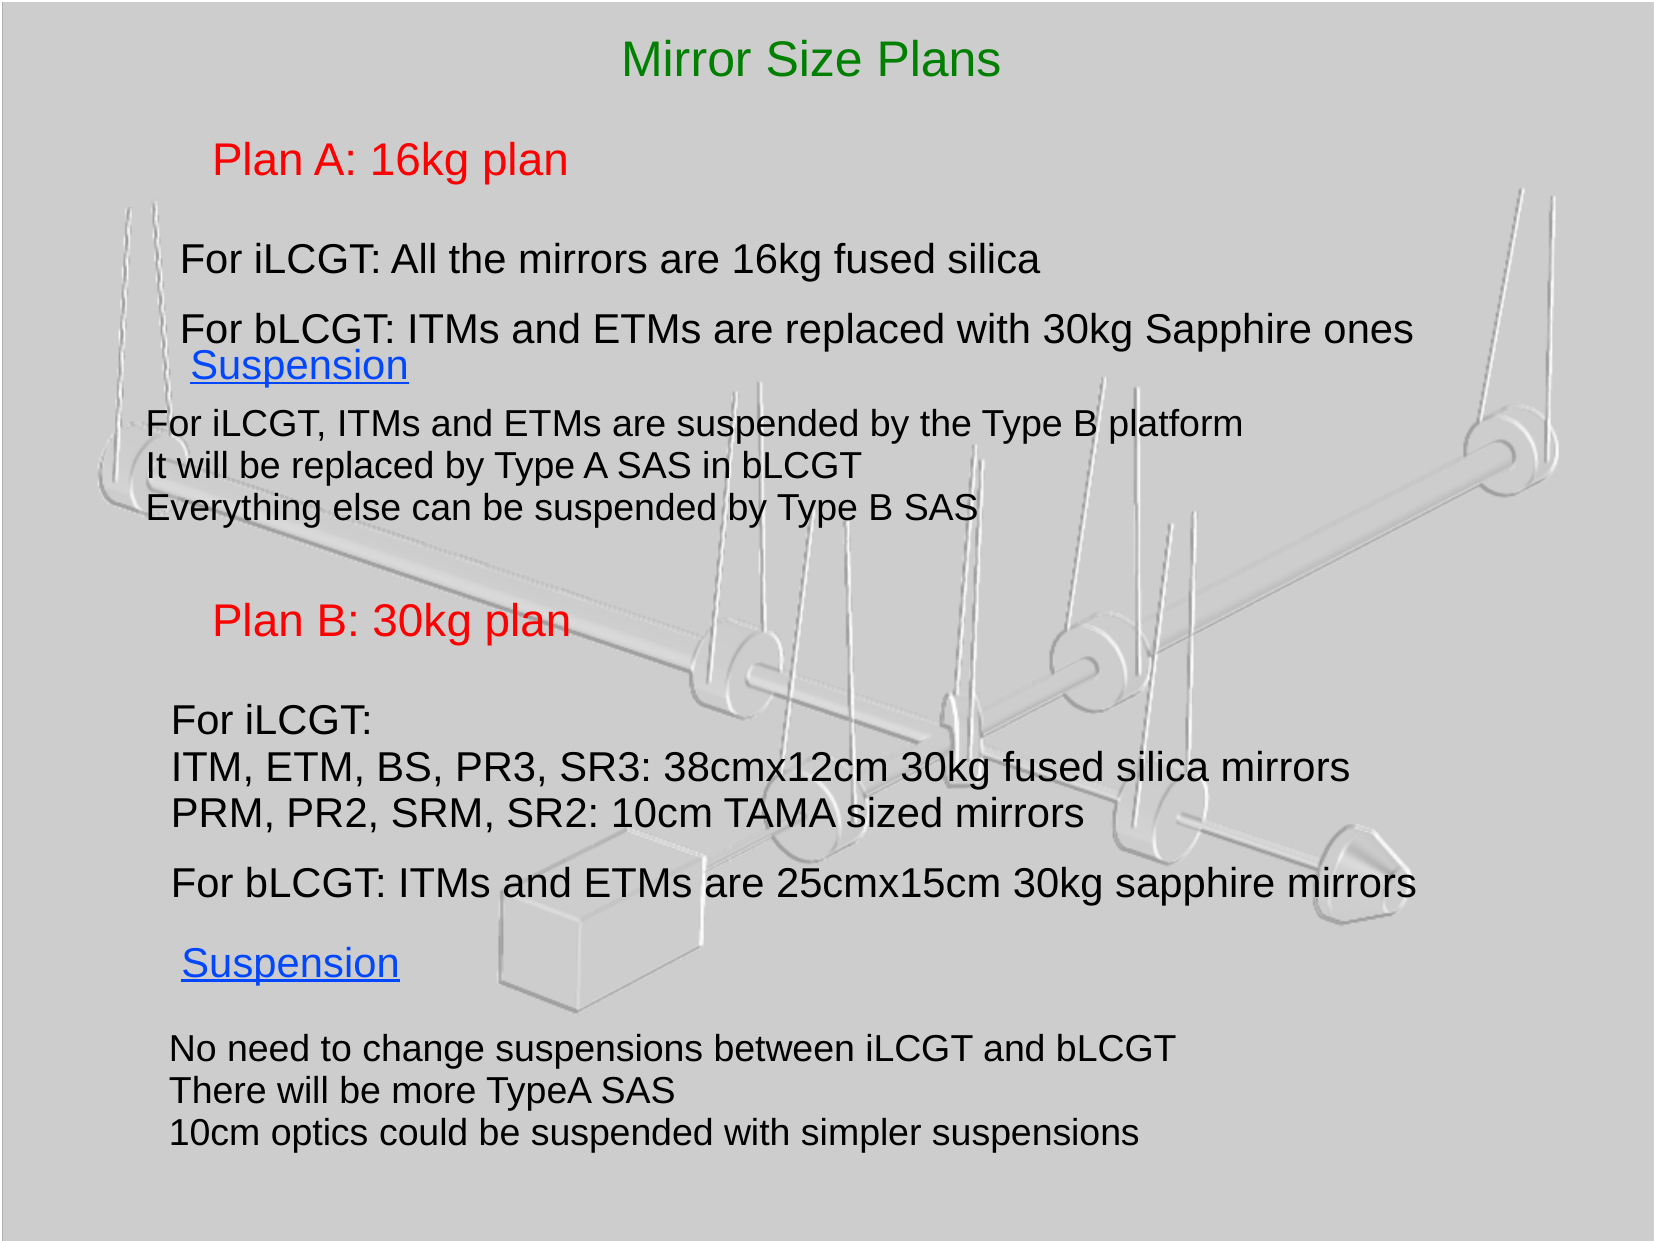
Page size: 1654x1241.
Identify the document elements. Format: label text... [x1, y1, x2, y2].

text_box Mirror Size Plans [606, 23, 1017, 94]
text_box Plan B: 30kg plan [197, 587, 587, 654]
text_box No need to change suspensions between iLCGT and bLCGT There will be more TypeA SAS 10cm optics could be suspended with simpler suspensions [154, 1020, 1192, 1162]
text_box Plan A: 16kg plan [197, 126, 584, 193]
picture [1, 2, 1654, 1241]
text_box For iLCGT: All the mirrors are 16kg fused silica For bLCGT: ITMs and ETMs are replaced with 30kg Sapphire ones [165, 205, 1430, 337]
text_box Suspension [166, 931, 415, 994]
text_box For iLCGT: ITM, ETM, BS, PR3, SR3: 38cmx12cm 30kg fused silica mirrors PRM, PR2, SRM, SR2: 10cm TAMA sized mirrors For bLCGT: ITMs and ETMs are 25cmx15cm 30kg sapphire mirrors [156, 689, 1433, 914]
text_box Suspension [175, 334, 424, 396]
text_box For iLCGT, ITMs and ETMs are suspended by the Type B platform It will be replaced by Type A SAS in bLCGT Everything else can be suspended by Type B SAS [130, 395, 1260, 537]
